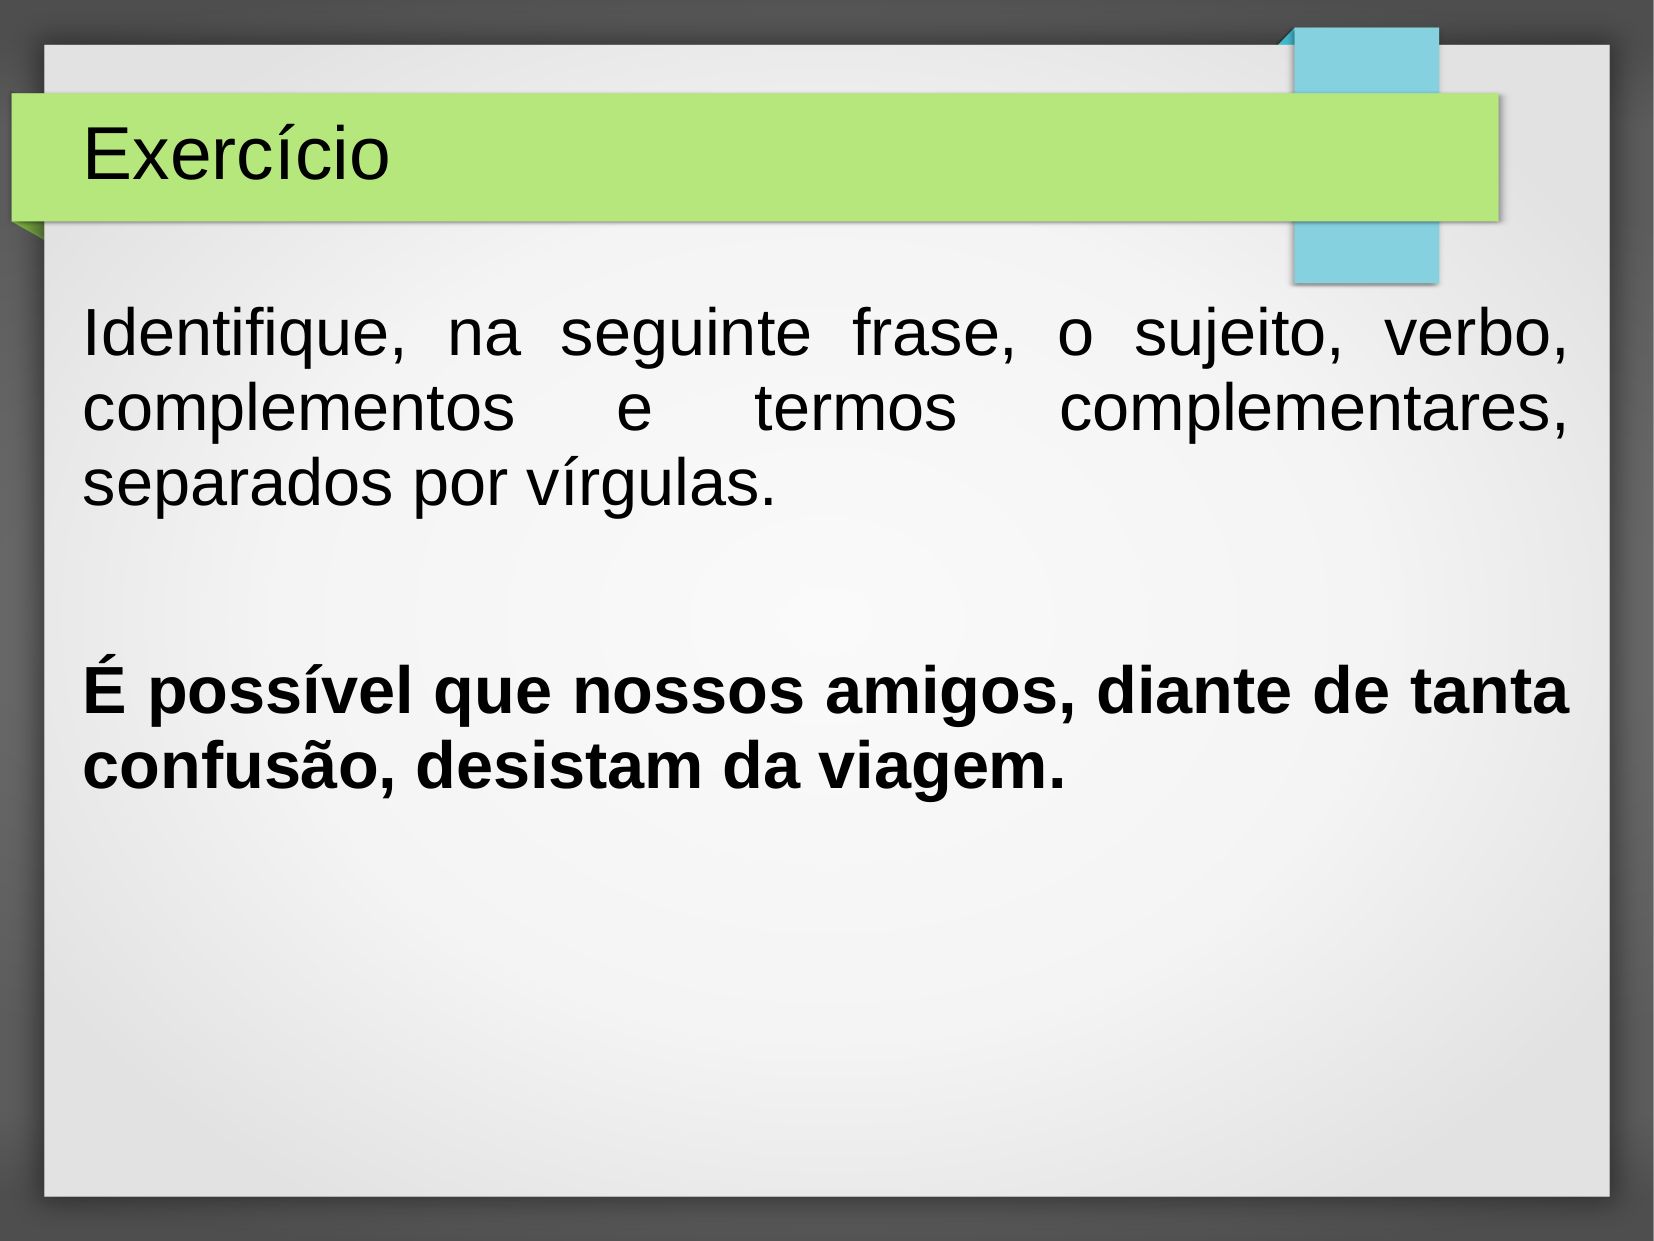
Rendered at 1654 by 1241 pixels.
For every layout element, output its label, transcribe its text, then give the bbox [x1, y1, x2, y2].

title Exercício [82, 94, 1264, 213]
list Identifique, na seguinte frase, o sujeito, verbo, complementos e termos complementares, separados por vírgulas. É possível que nossos amigos, diante de tanta confusão, desistam da viagem. [82, 295, 1571, 1015]
picture [0, 0, 1654, 1241]
